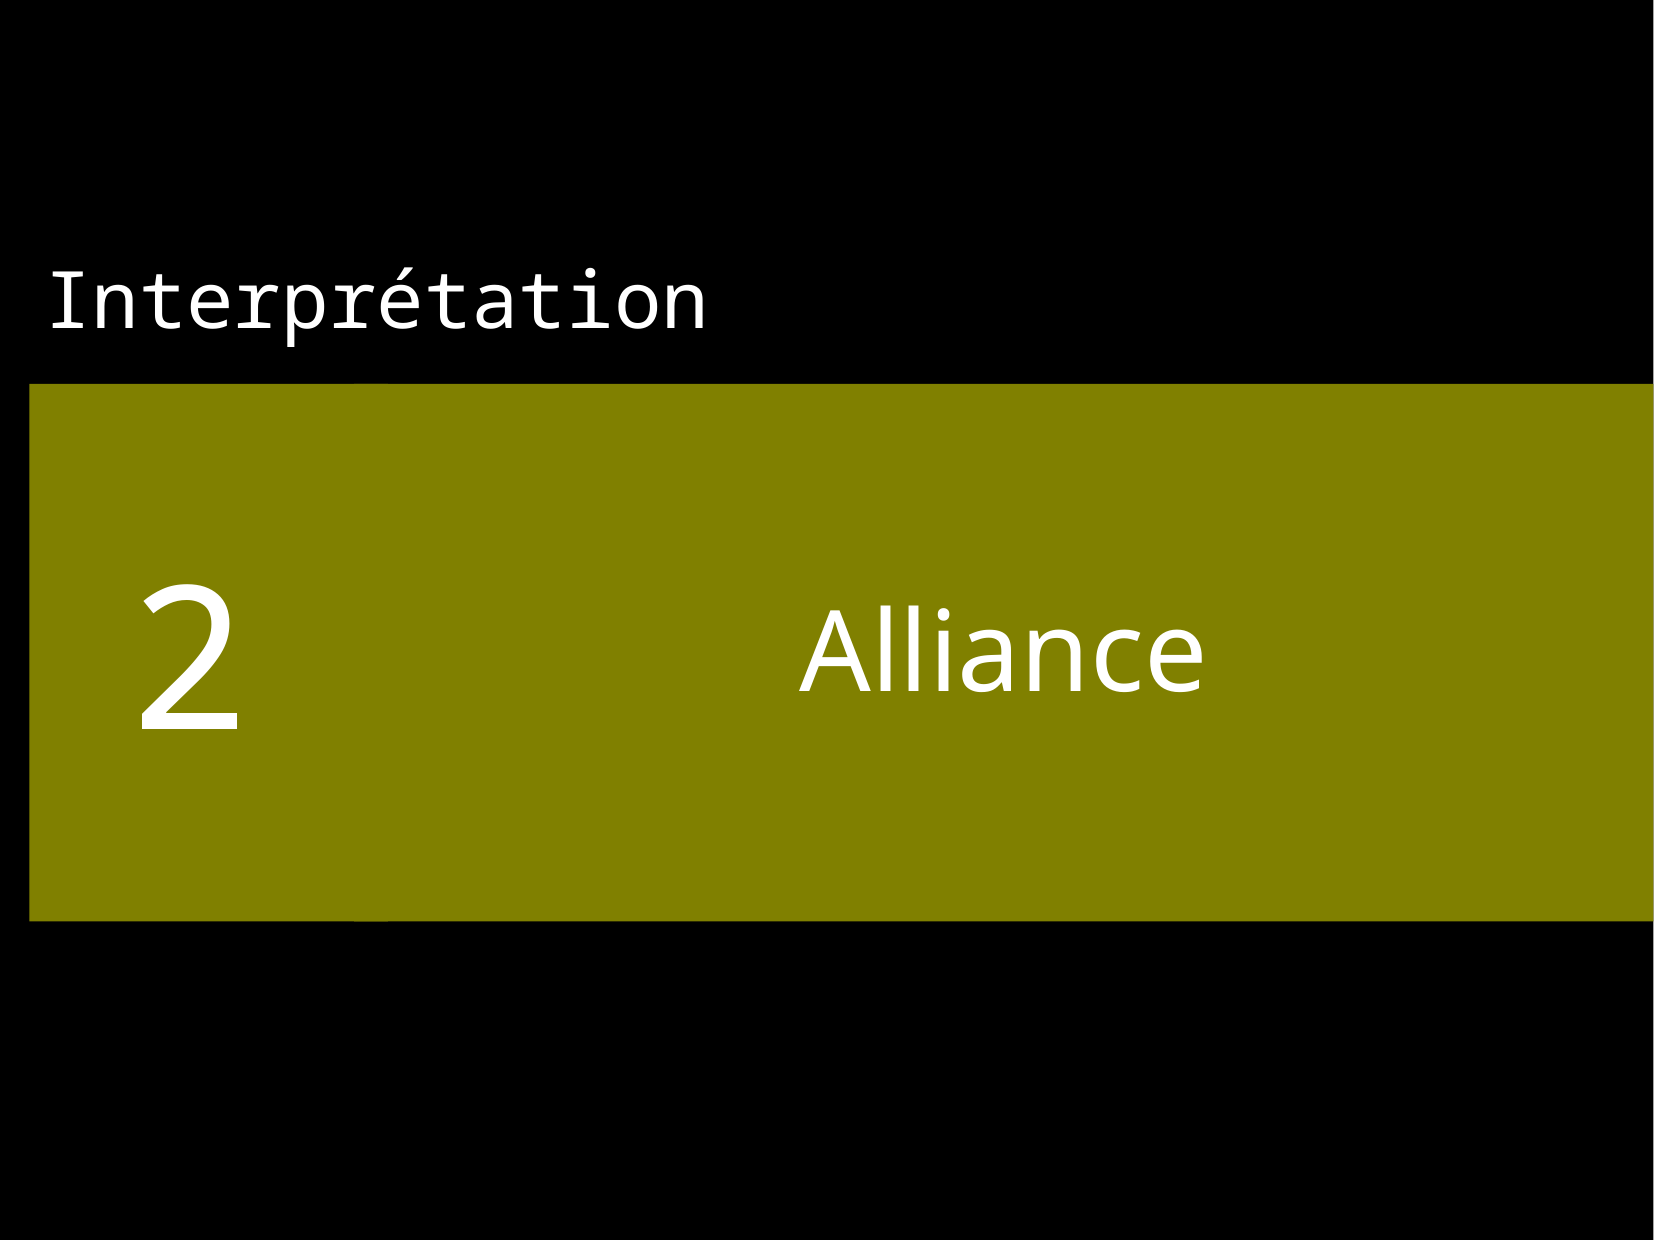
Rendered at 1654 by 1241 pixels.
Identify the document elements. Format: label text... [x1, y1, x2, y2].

text_box 2 [114, 507, 254, 796]
text_box Alliance [354, 383, 1654, 922]
text_box Interprétation [29, 236, 1372, 360]
text_box [29, 383, 354, 922]
